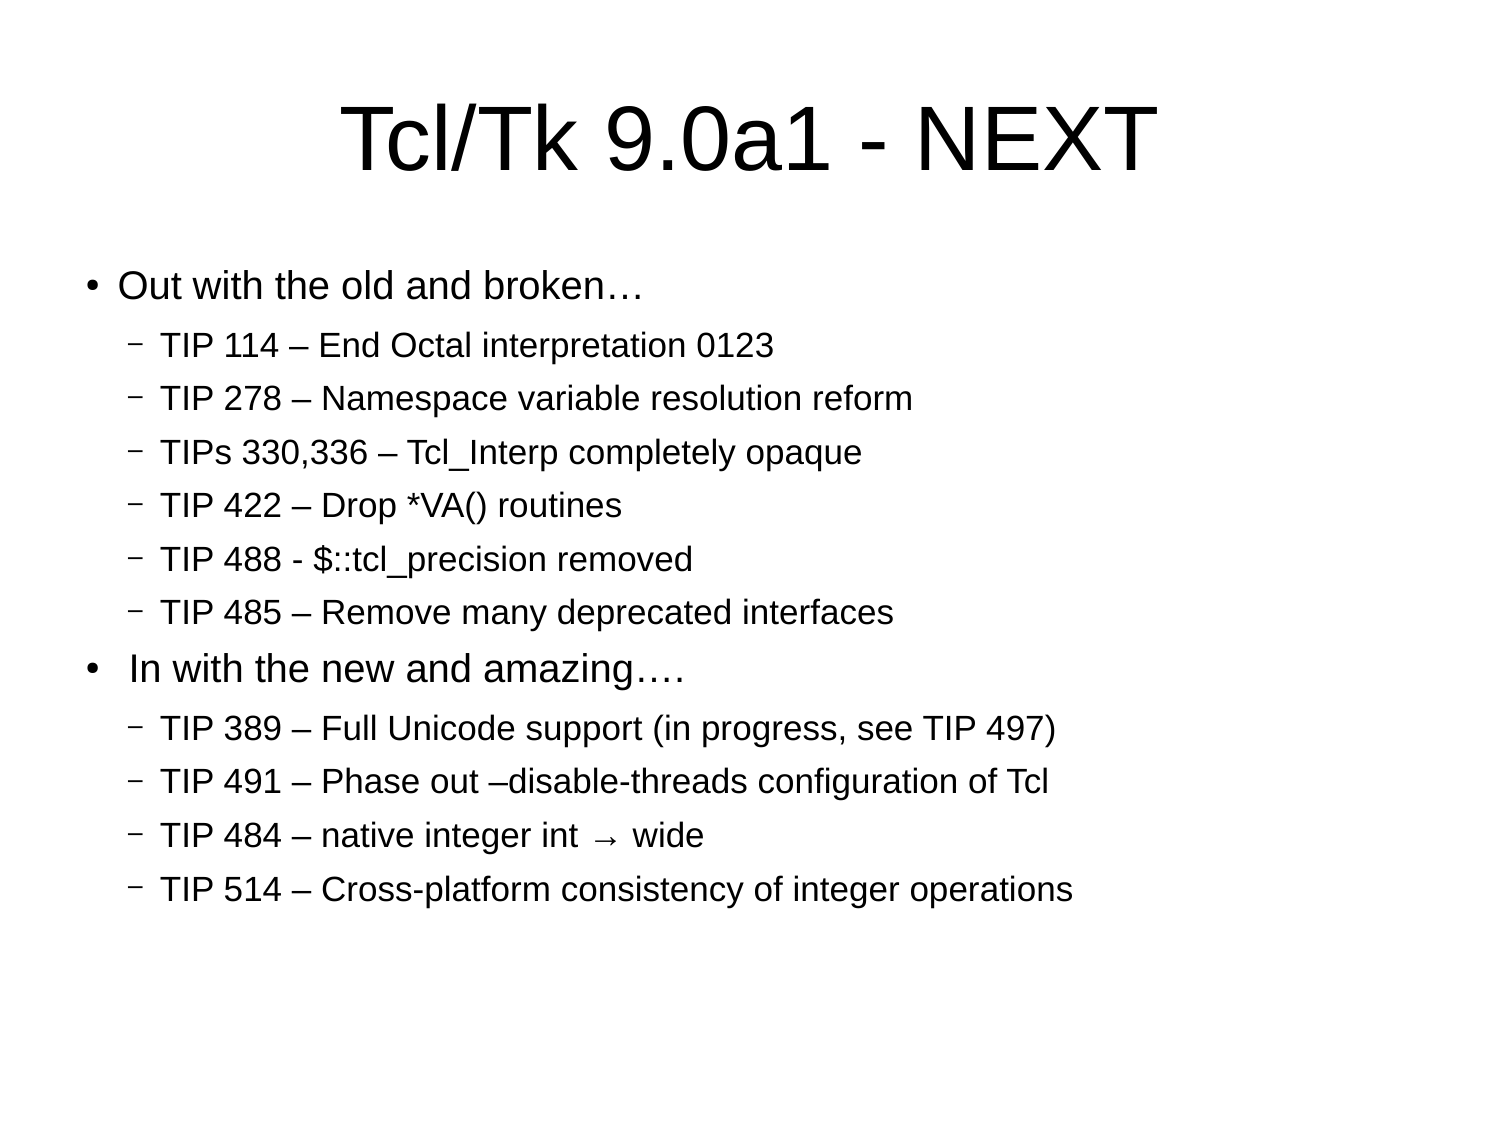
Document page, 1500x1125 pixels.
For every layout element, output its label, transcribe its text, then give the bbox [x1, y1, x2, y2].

list Out with the old and broken… TIP 114 – End Octal interpretation 0123 TIP 278 – Namespace variable resolution reform TIPs 330,336 – Tcl_Interp completely opaque TIP 422 – Drop *VA() routines TIP 488 - $::tcl_precision removed TIP 485 – Remove many deprecated interfaces In with the new and amazing…. TIP 389 – Full Unicode support (in progress, see TIP 497) TIP 491 – Phase out –disable-threads configuration of Tcl TIP 484 – native integer int → wide TIP 514 – Cross-platform consistency of integer operations [75, 263, 1425, 916]
title Tcl/Tk 9.0a1 - NEXT [75, 44, 1425, 233]
